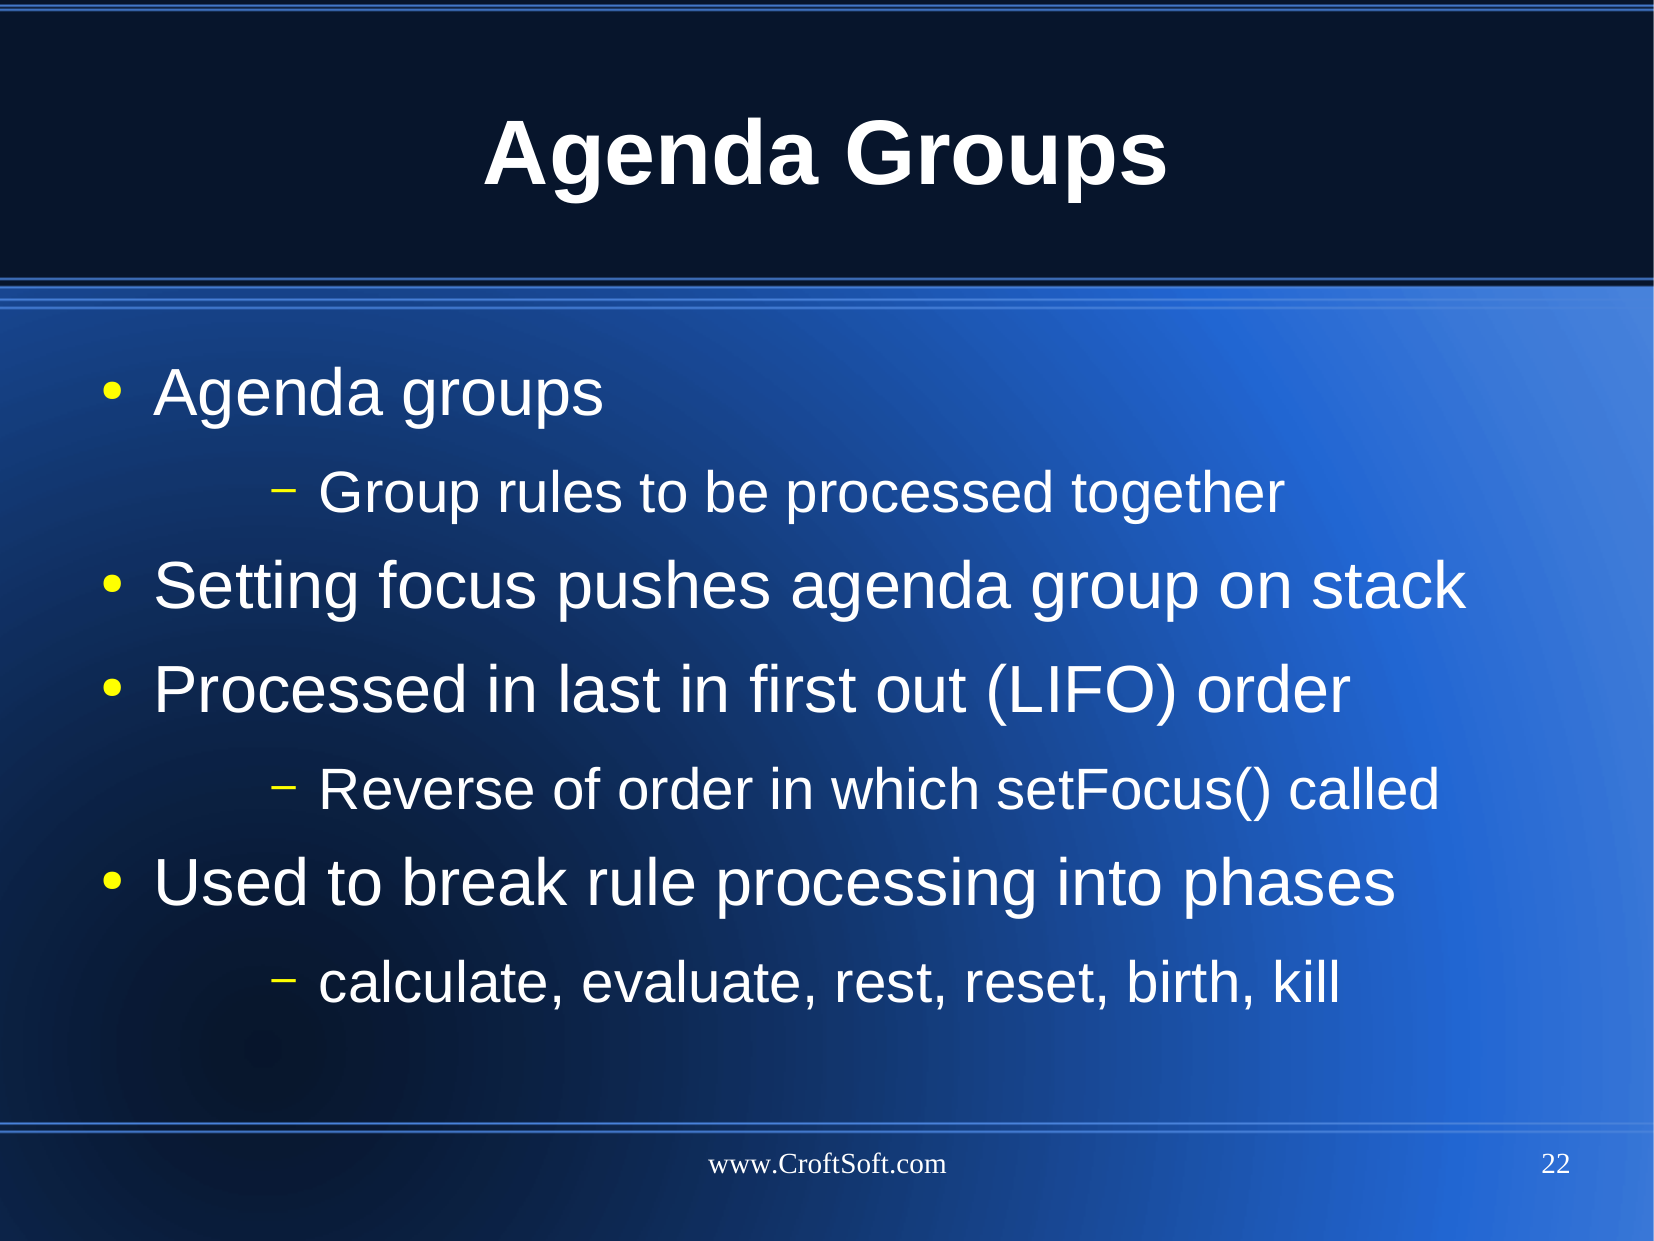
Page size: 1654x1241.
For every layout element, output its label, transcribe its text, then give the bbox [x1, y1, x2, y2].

list Agenda groups Group rules to be processed together Setting focus pushes agenda group on stack Processed in last in first out (LIFO) order Reverse of order in which setFocus() called Used to break rule processing into phases calculate, evaluate, rest, reset, birth, kill [82, 355, 1571, 1058]
title Agenda Groups [82, 49, 1571, 257]
picture [0, 0, 1654, 1241]
